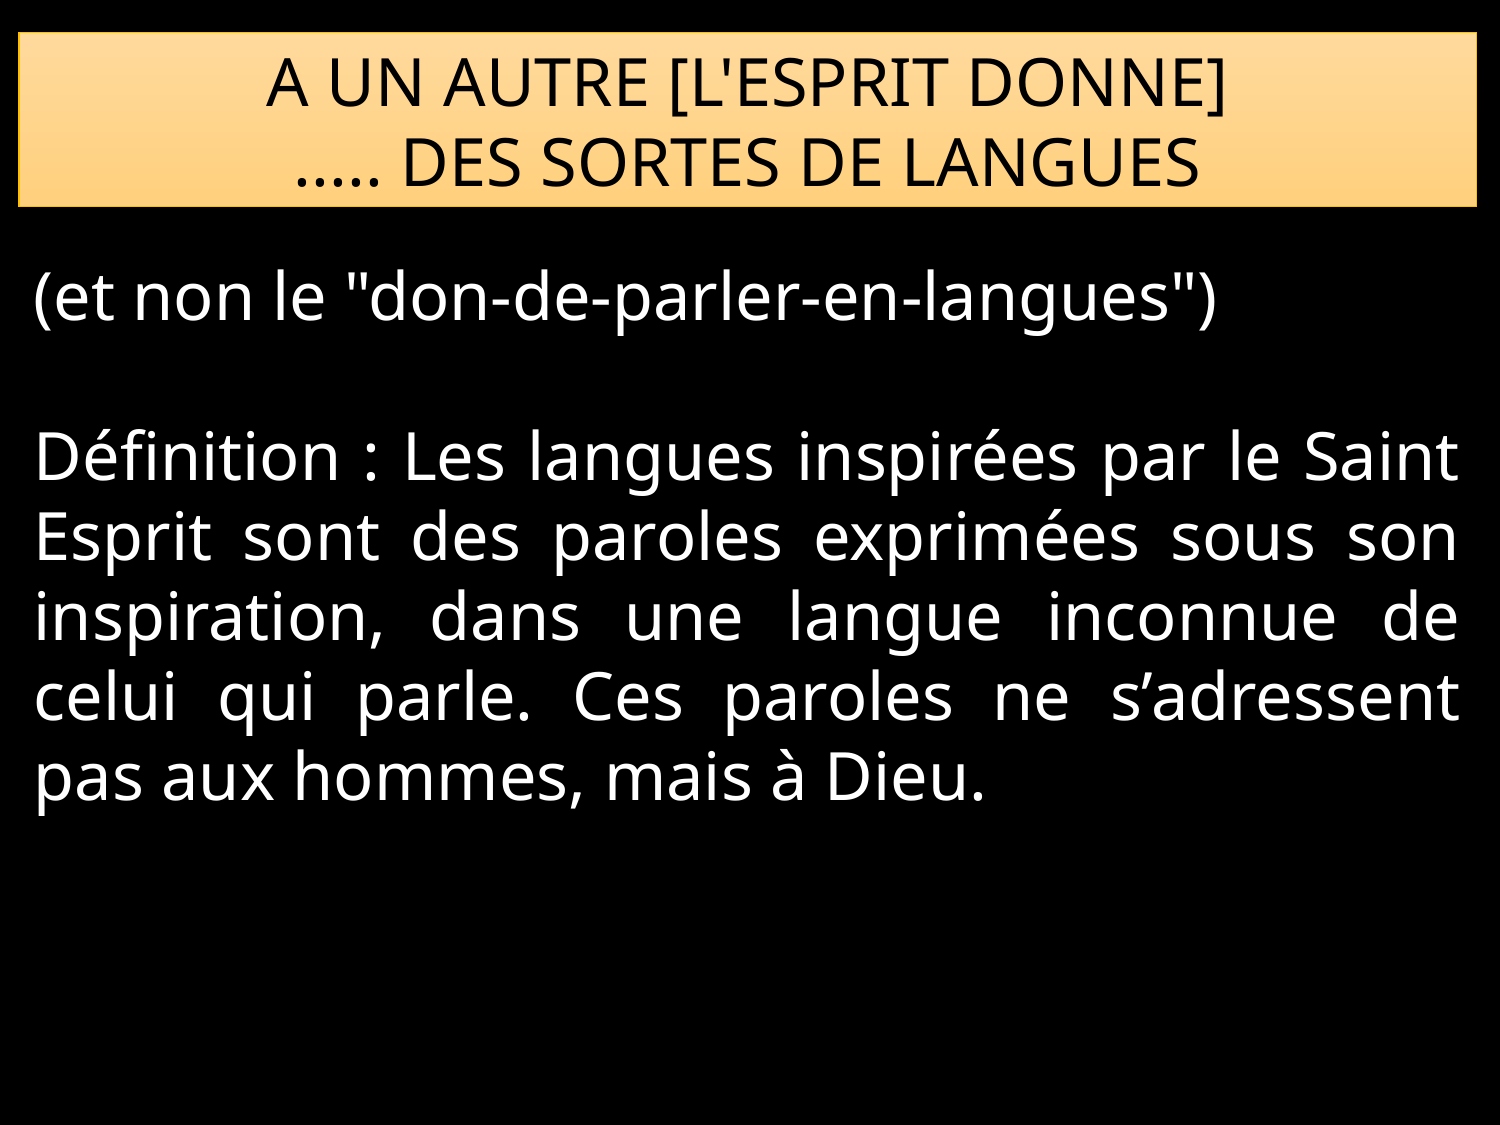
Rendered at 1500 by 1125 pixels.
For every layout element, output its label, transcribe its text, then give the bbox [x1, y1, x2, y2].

text_box A UN AUTRE [L'ESPRIT DONNE] ..... DES SORTES DE LANGUES [19, 32, 1477, 207]
text_box (et non le "don-de-parler-en-langues") Définition : Les langues inspirées par le Saint Esprit sont des paroles exprimées sous son inspiration, dans une langue inconnue de celui qui parle. Ces paroles ne s’adressent pas aux hommes, mais à Dieu. [19, 246, 1477, 821]
